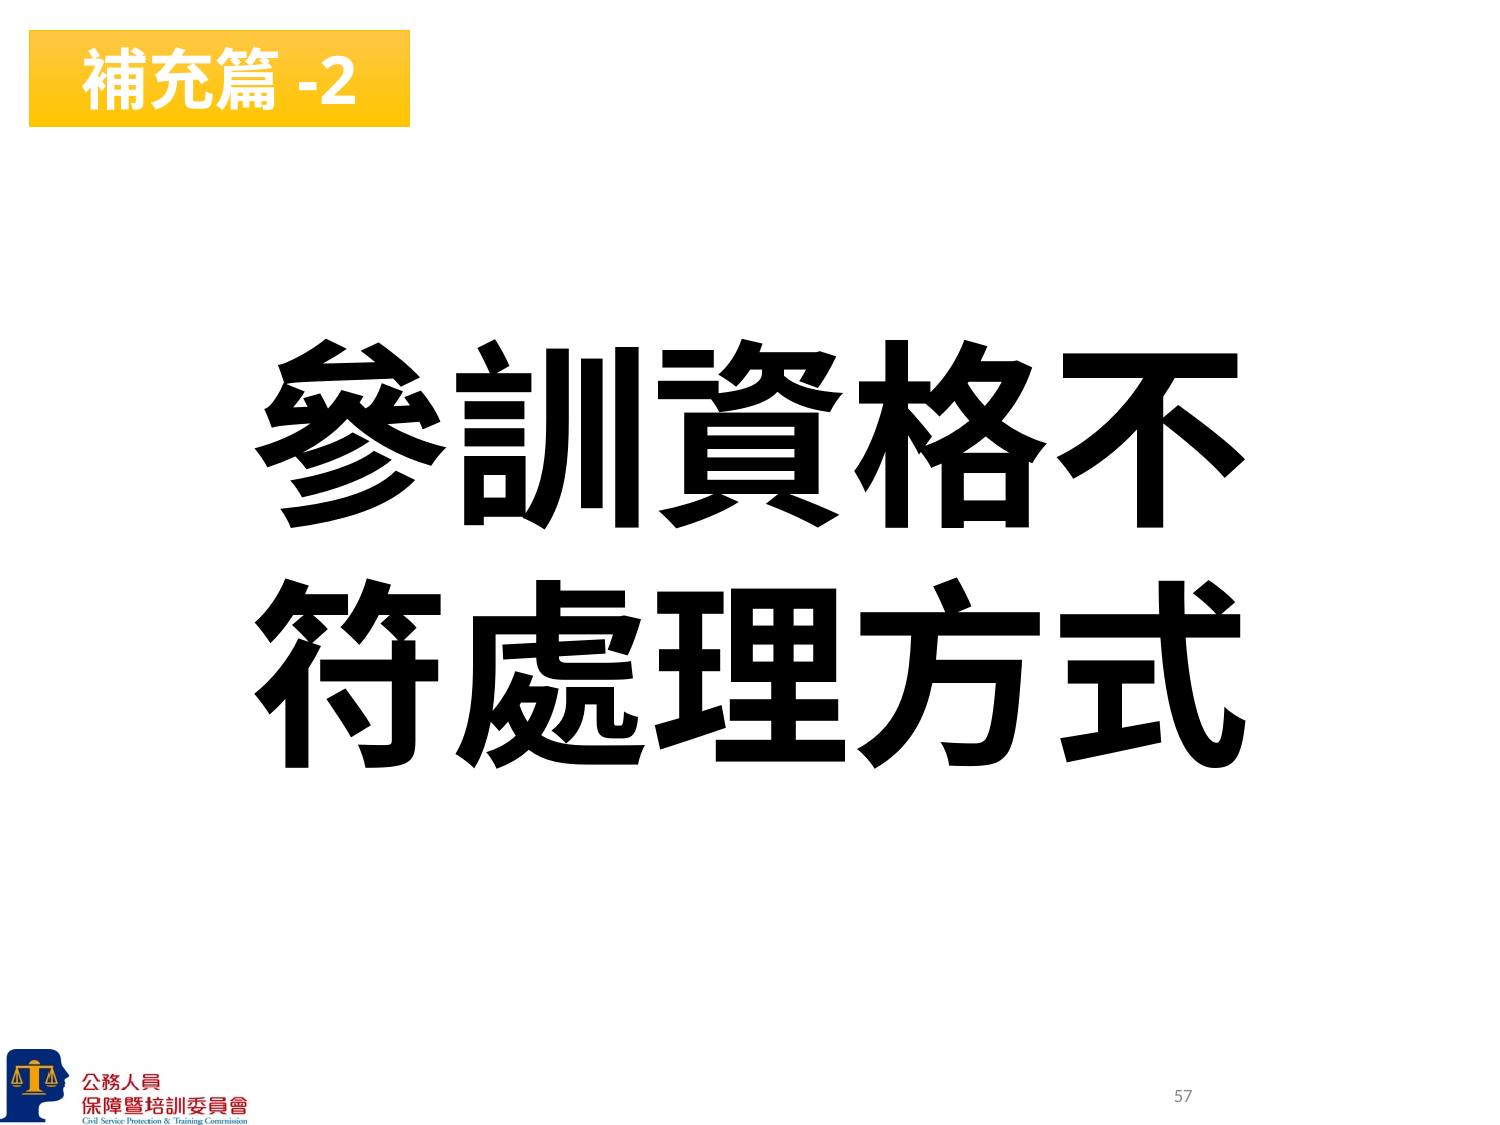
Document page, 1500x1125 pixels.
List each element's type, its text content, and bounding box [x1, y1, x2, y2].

text_box 62 [1158, 1065, 1497, 1125]
text_box 補充篇-2 [29, 31, 409, 126]
text_box 參訓資格不符處理方式 [230, 303, 1270, 798]
